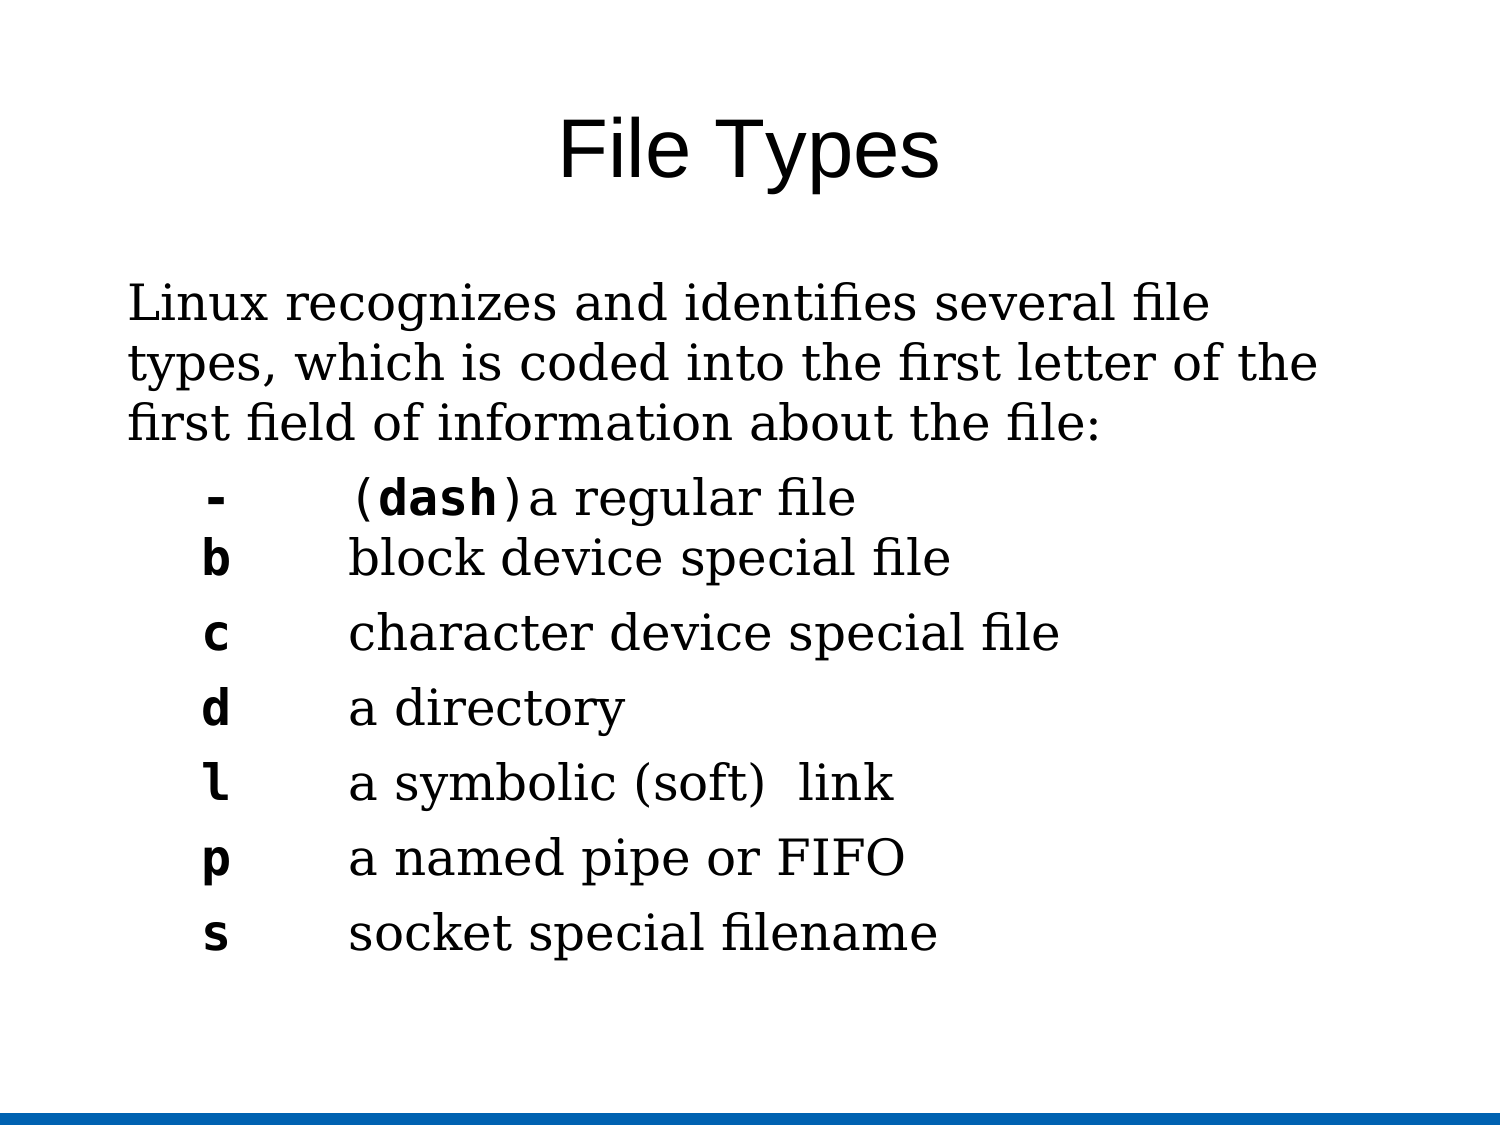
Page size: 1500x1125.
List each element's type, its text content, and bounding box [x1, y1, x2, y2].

list Linux recognizes and identifies several file types, which is coded into the first letter of the first field of information about the file: - (dash)a regular file b block device special file c character device special file d a directory l a symbolic (soft) link p a named pipe or FIFO s socket special filename [112, 262, 1388, 1025]
title File Types [112, 62, 1388, 225]
